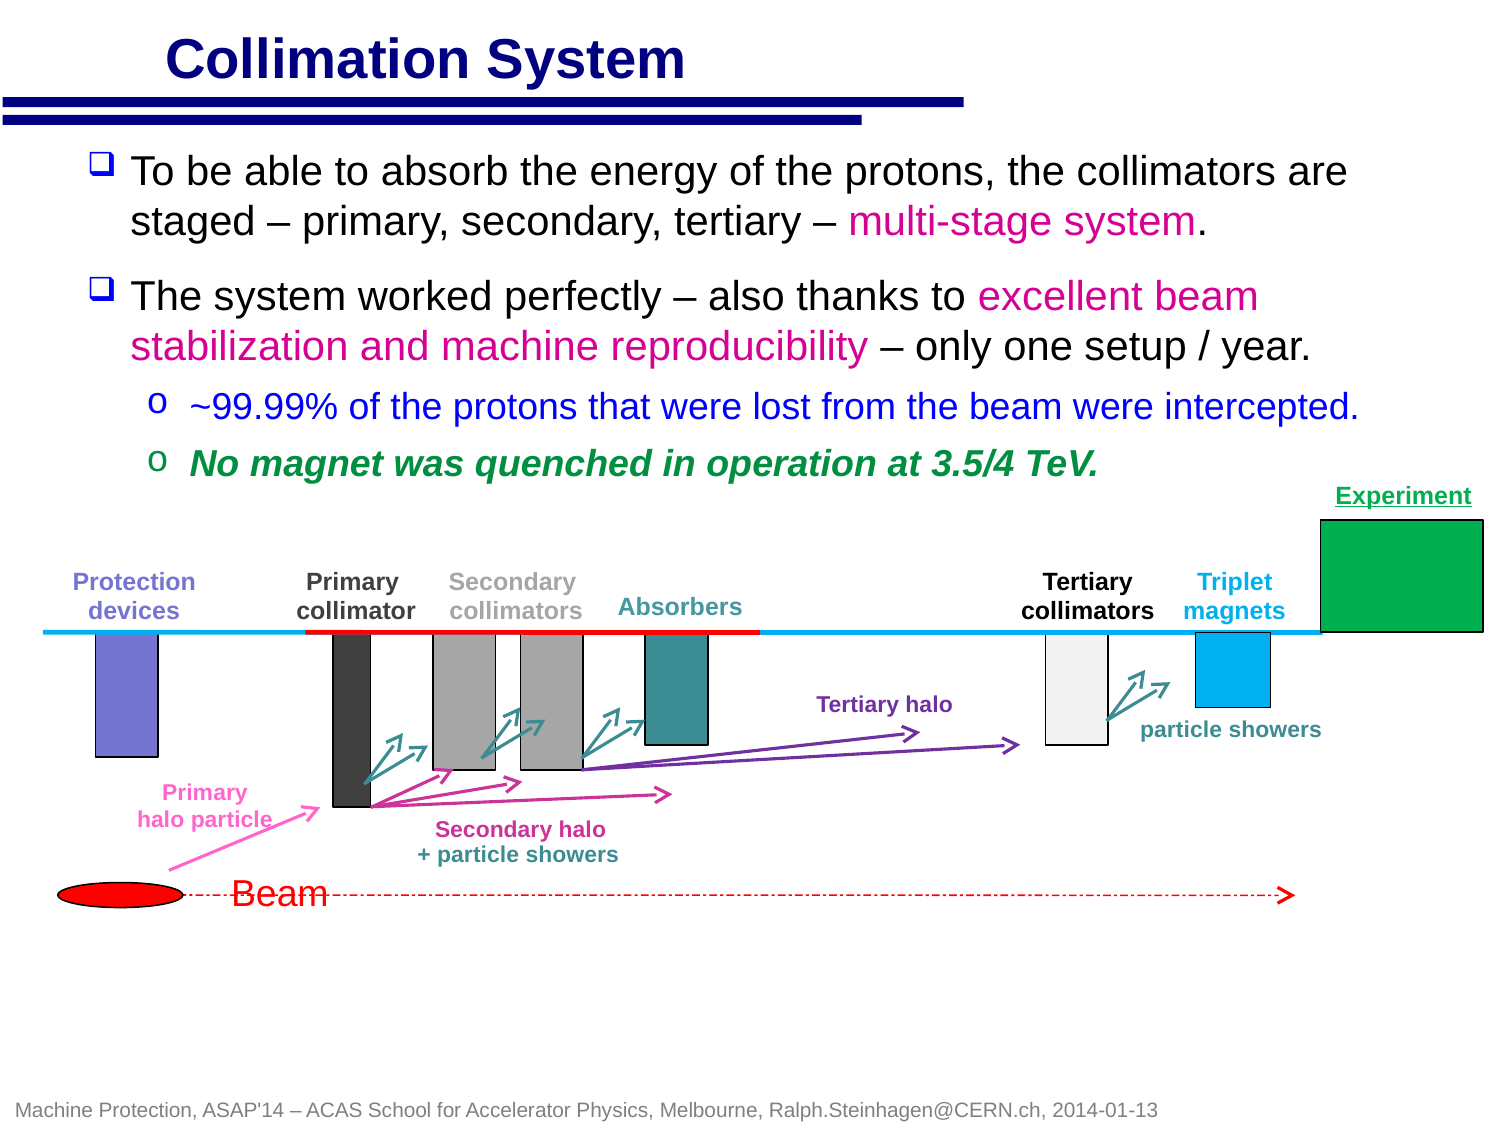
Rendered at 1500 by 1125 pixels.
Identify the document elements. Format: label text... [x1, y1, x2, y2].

text_box Tertiary collimators [1006, 557, 1168, 633]
text_box [95, 635, 158, 758]
text_box [432, 635, 496, 770]
text_box [520, 635, 583, 770]
text_box Beam [216, 860, 344, 922]
text_box + particle showers [402, 832, 634, 876]
text_box [332, 635, 371, 808]
text_box Protection devices [57, 557, 212, 633]
text_box To be able to absorb the energy of the protons, the collimators are staged – primary, secondary, tertiary – multi-stage system. The system worked perfectly – also thanks to excellent beam stabilization and machine reproducibility – only one setup / year. ~99.99% of the protons that were lost from the beam were intercepted. No magnet was quenched in operation at 3.5/4 TeV. [72, 136, 1456, 525]
text_box [57, 882, 183, 908]
text_box [1195, 633, 1271, 707]
text_box particle showers [1125, 707, 1337, 751]
text_box [1045, 635, 1108, 745]
text_box [1320, 519, 1483, 633]
text_box Secondary collimators [433, 557, 599, 633]
title Collimation System [149, 0, 1200, 113]
text_box Absorbers [602, 582, 758, 628]
text_box [645, 635, 708, 745]
text_box Primary halo particle [122, 769, 288, 841]
text_box Triplet magnets [1168, 557, 1301, 633]
text_box Primary collimator [281, 557, 431, 633]
text_box Secondary halo [420, 807, 621, 832]
text_box Tertiary halo [801, 682, 968, 726]
text_box Experiment [1456, 472, 1487, 518]
